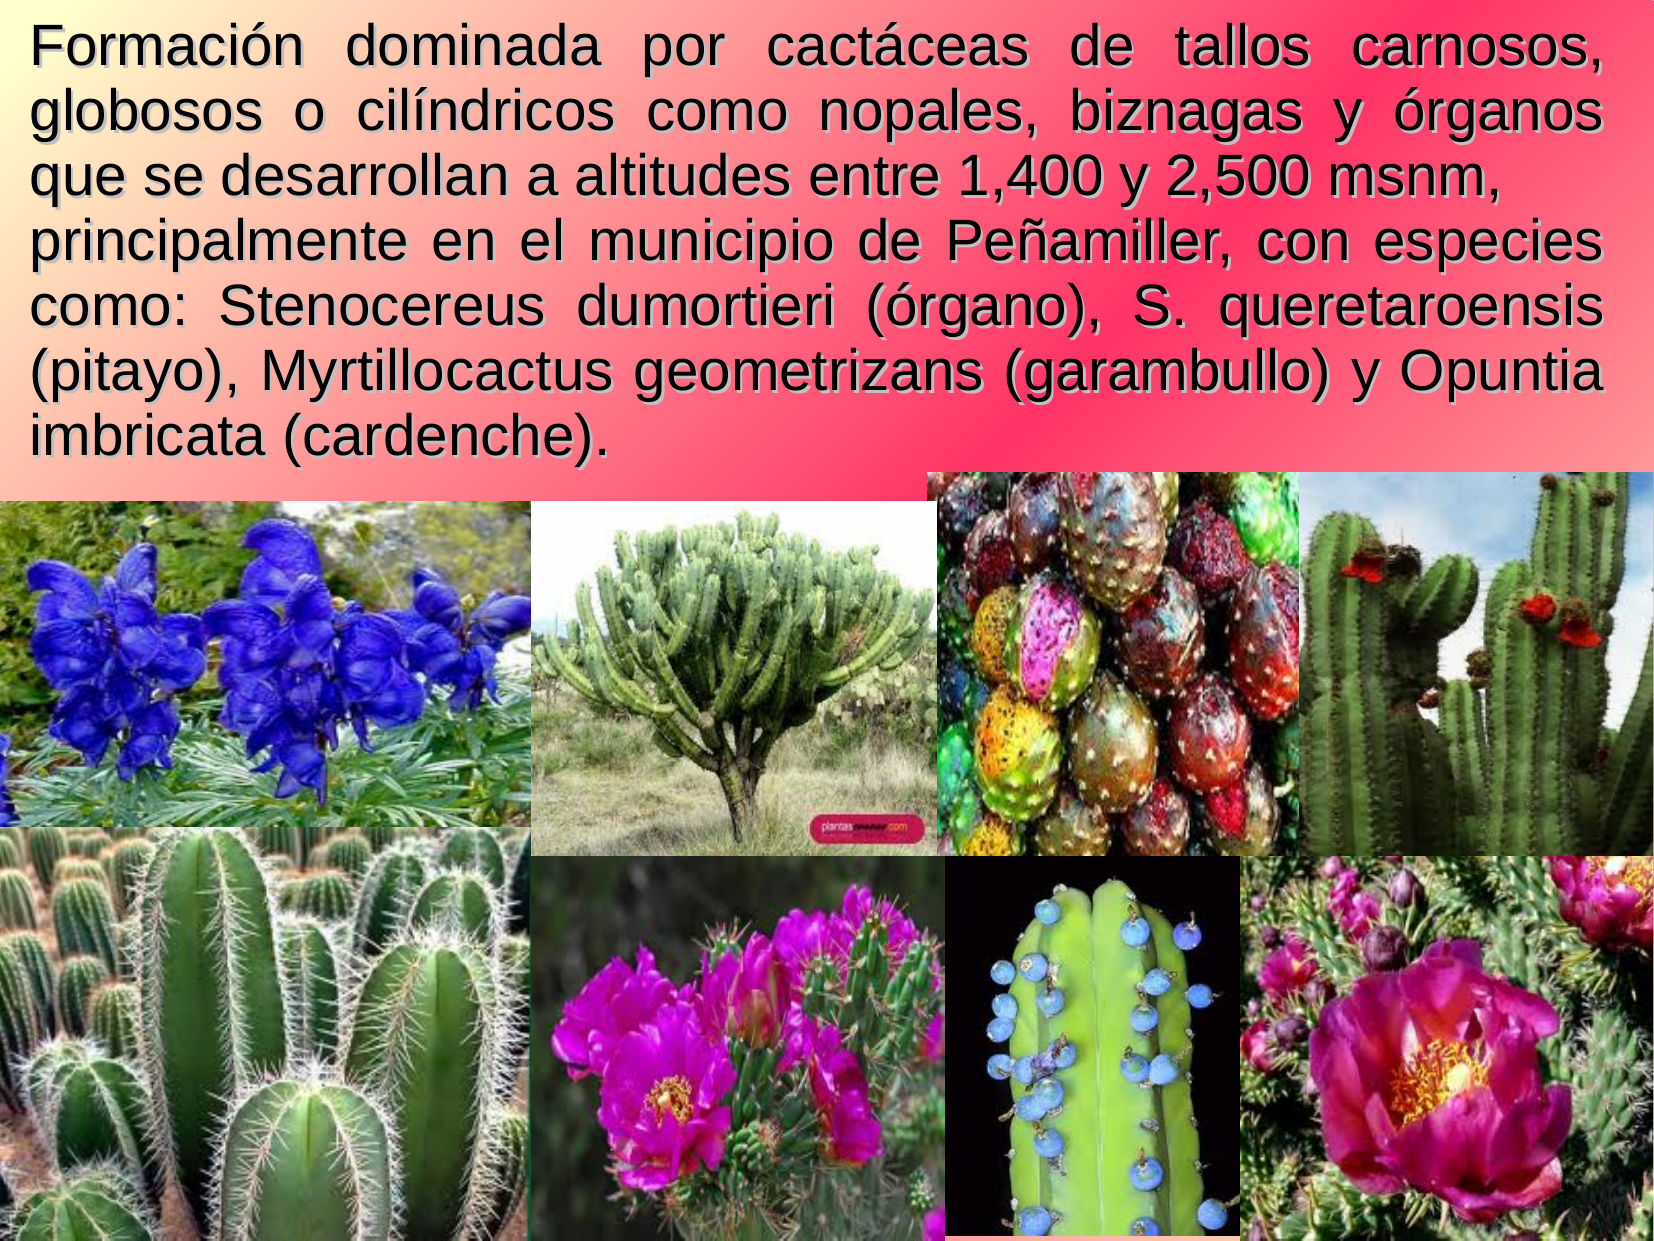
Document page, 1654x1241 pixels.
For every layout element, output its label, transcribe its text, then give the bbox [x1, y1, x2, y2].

subtitle Formación dominada por cactáceas de tallos carnosos, globosos o cilíndricos como nopales, biznagas y órganos que se desarrollan a altitudes entre 1,400 y 2,500 msnm, principalmente en el municipio de Peñamiller, con especies como: Stenocereus dumortieri (órgano), S. queretaroensis (pitayo), Myrtillocactus geometrizans (garambullo) y Opuntia imbricata (cardenche). [29, 0, 1607, 501]
picture [0, 472, 1654, 1241]
